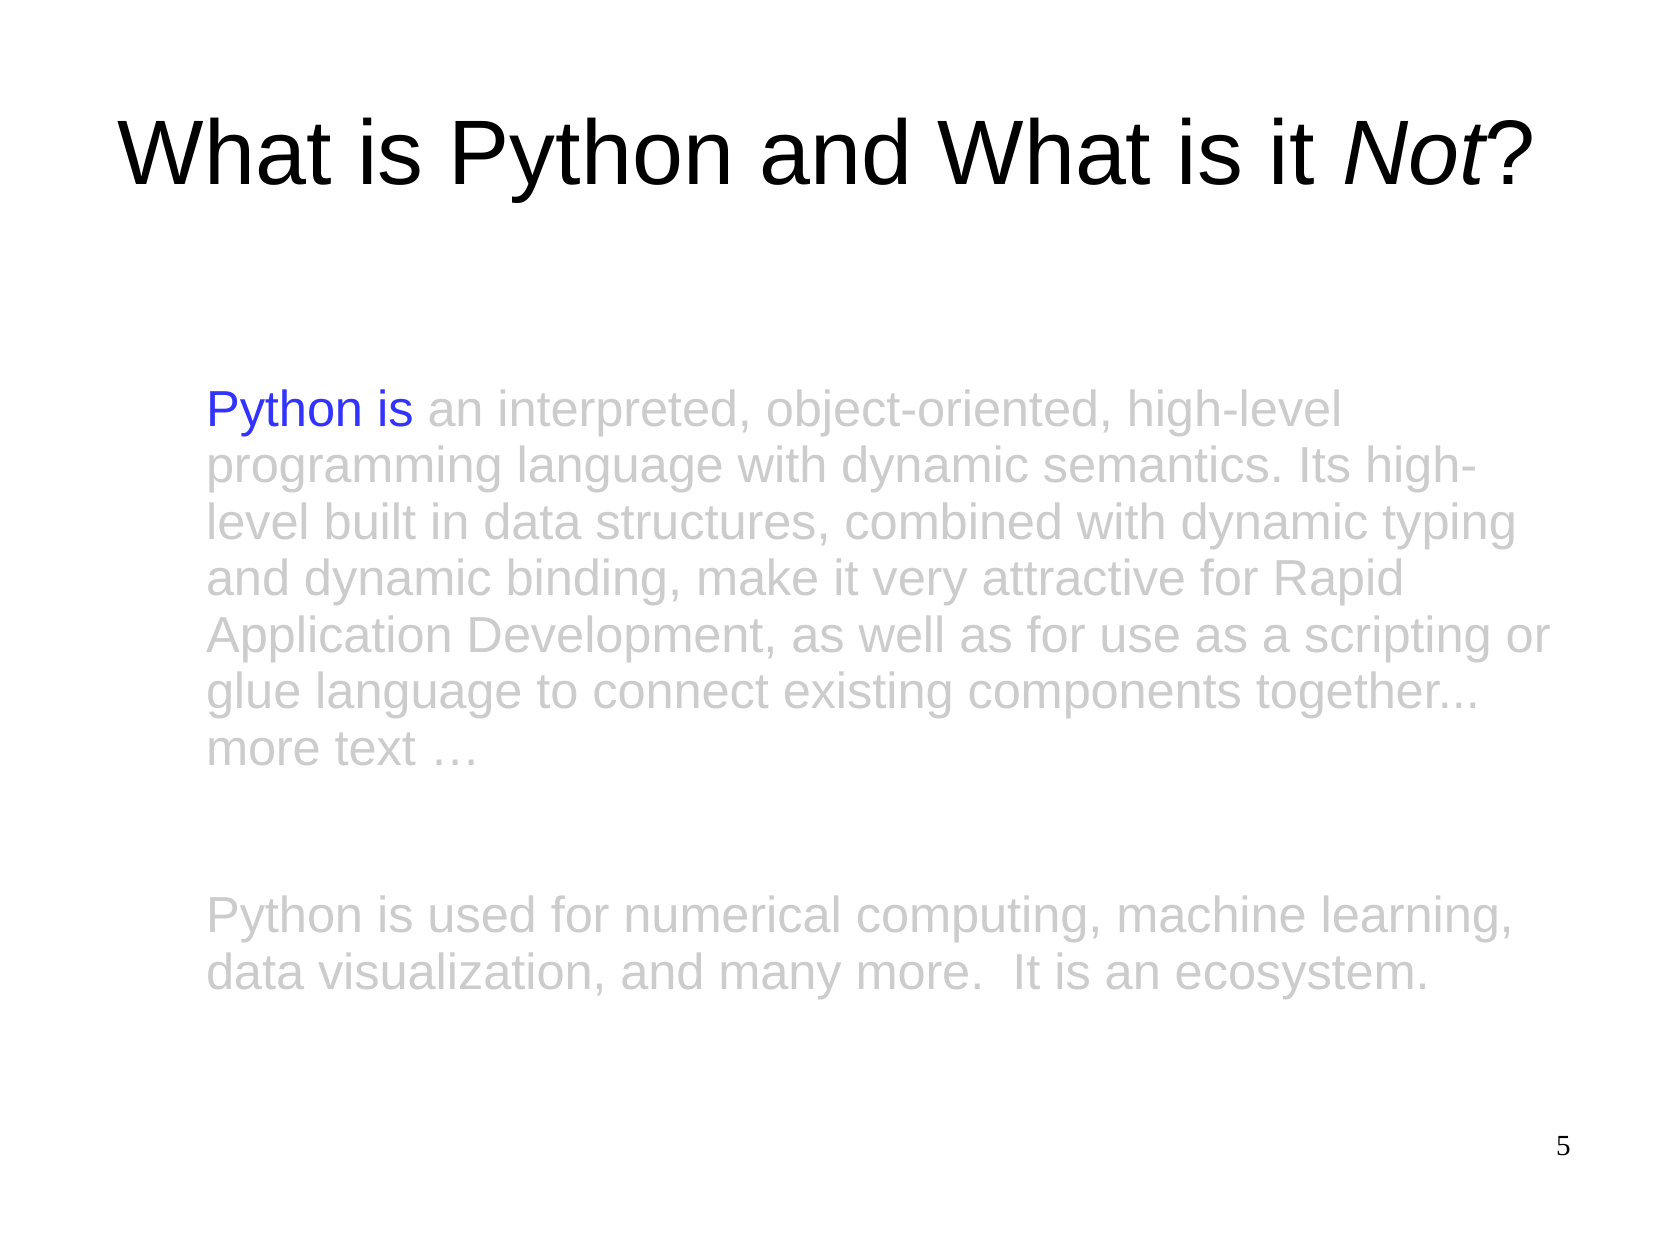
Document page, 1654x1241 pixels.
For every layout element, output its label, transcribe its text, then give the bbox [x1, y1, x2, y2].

list Python is an interpreted, object-oriented, high-level programming language with dynamic semantics. Its high-level built in data structures, combined with dynamic typing and dynamic binding, make it very attractive for Rapid Application Development, as well as for use as a scripting or glue language to connect existing components together... more text … Python is used for numerical computing, machine learning, data visualization, and many more. It is an ecosystem. [82, 290, 1571, 1010]
title What is Python and What is it Not? [82, 49, 1571, 257]
